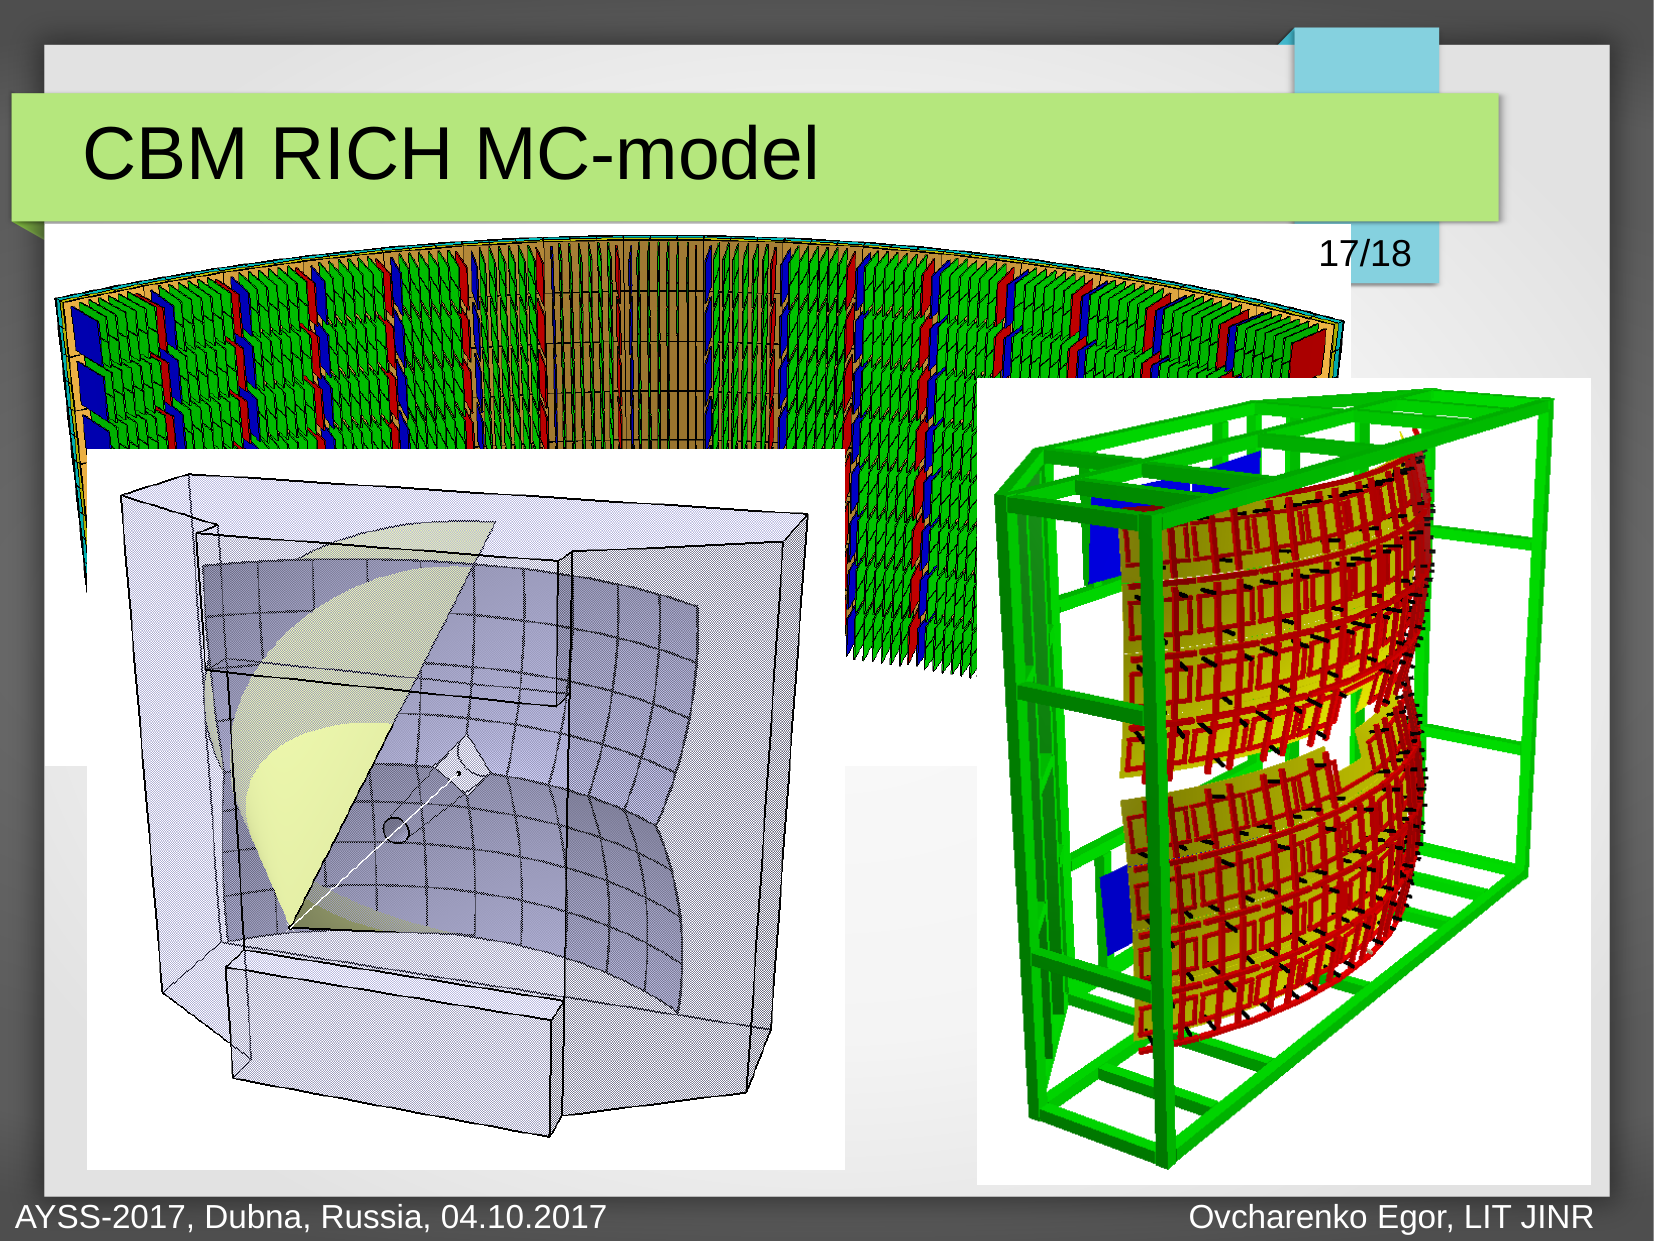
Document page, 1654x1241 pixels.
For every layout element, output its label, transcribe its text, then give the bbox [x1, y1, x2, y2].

picture [0, 0, 1654, 1241]
text_box AYSS-2017, Dubna, Russia, 04.10.2017 Ovcharenko Egor, LIT JINR [0, 1190, 1613, 1241]
text_box 17/18 [1290, 225, 1441, 282]
title CBM RICH MC-model [82, 94, 1264, 213]
